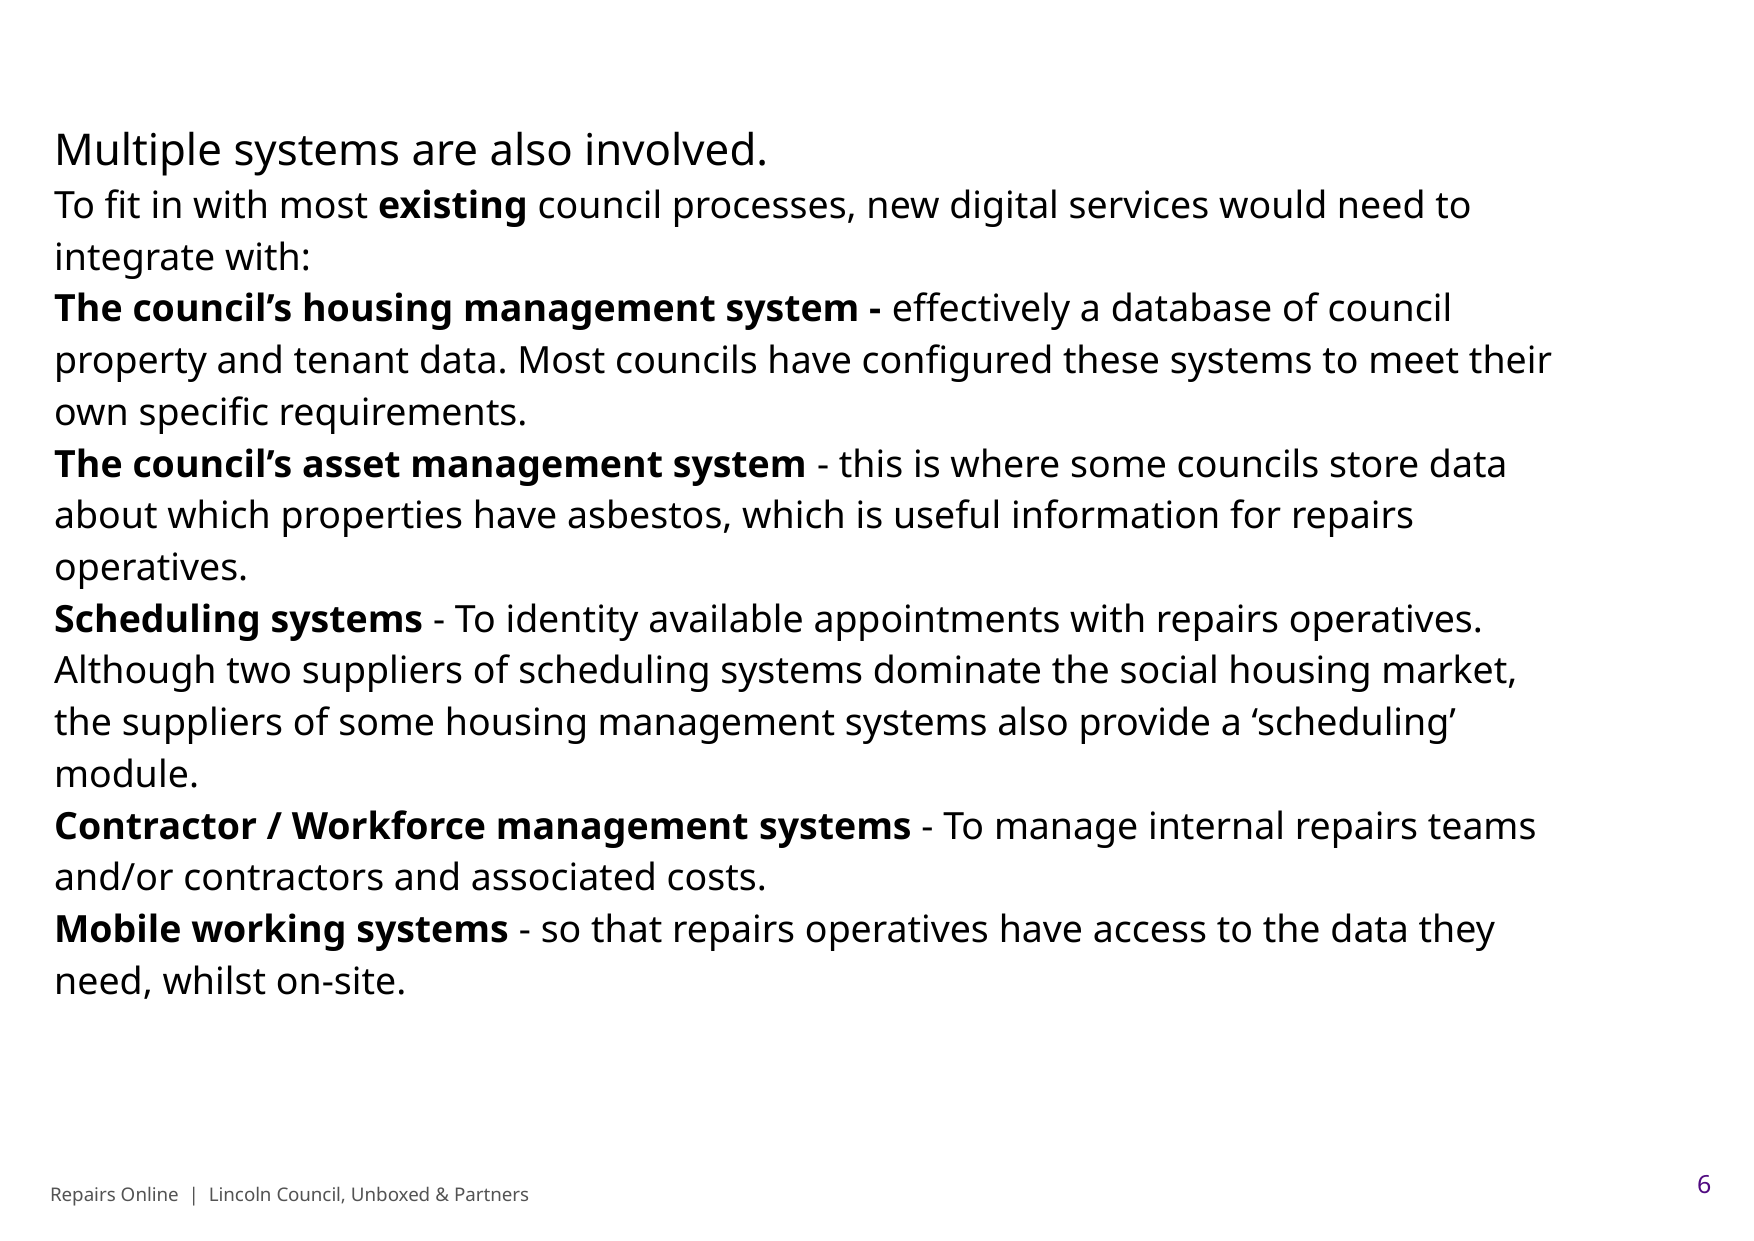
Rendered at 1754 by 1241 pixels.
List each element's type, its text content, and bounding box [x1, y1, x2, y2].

title Multiple systems are also involved. To fit in with most existing council processes, new digital services would need to integrate with: The council’s housing management system - effectively a database of council property and tenant data. Most councils have configured these systems to meet their own specific requirements. The council’s asset management system - this is where some councils store data about which properties have asbestos, which is useful information for repairs operatives. Scheduling systems - To identity available appointments with repairs operatives. Although two suppliers of scheduling systems dominate the social housing market, the suppliers of some housing management systems also provide a ‘scheduling’ module. Contractor / Workforce management systems - To manage internal repairs teams and/or contractors and associated costs. Mobile working systems - so that repairs operatives have access to the data they need, whilst on-site. [35, 94, 1593, 1074]
slide_number <number> [1625, 1138, 1731, 1234]
